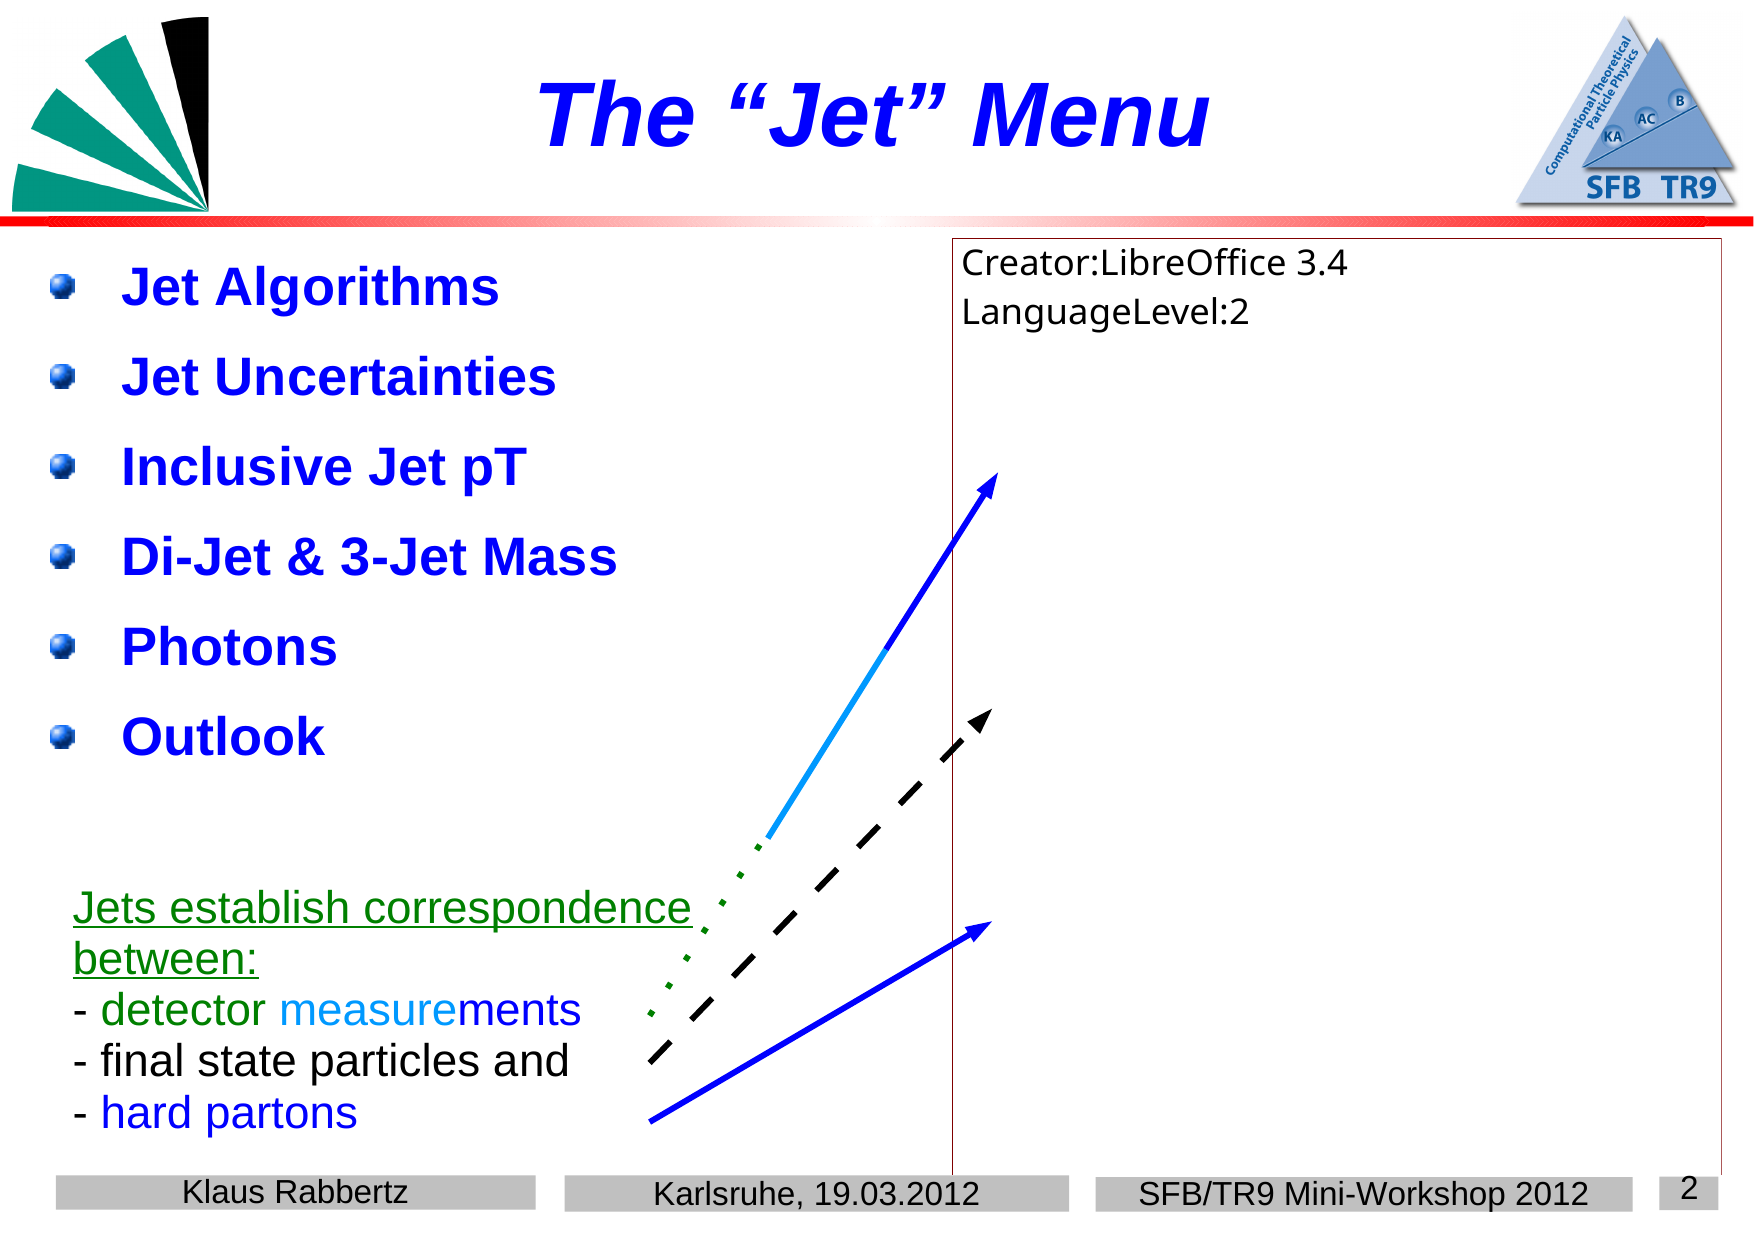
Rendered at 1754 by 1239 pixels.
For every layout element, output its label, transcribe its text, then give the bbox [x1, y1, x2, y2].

picture [12, 17, 209, 214]
text_box Jets establish correspondence between: - detector measurements - final state particles and - hard partons [60, 875, 863, 1144]
picture [949, 235, 1722, 1175]
list Jet Algorithms Jet Uncertainties Inclusive Jet pT Di-Jet & 3-Jet Mass Photons Outlook [38, 256, 715, 821]
title The “Jet” Menu [220, 16, 1525, 213]
picture [1511, 11, 1743, 213]
